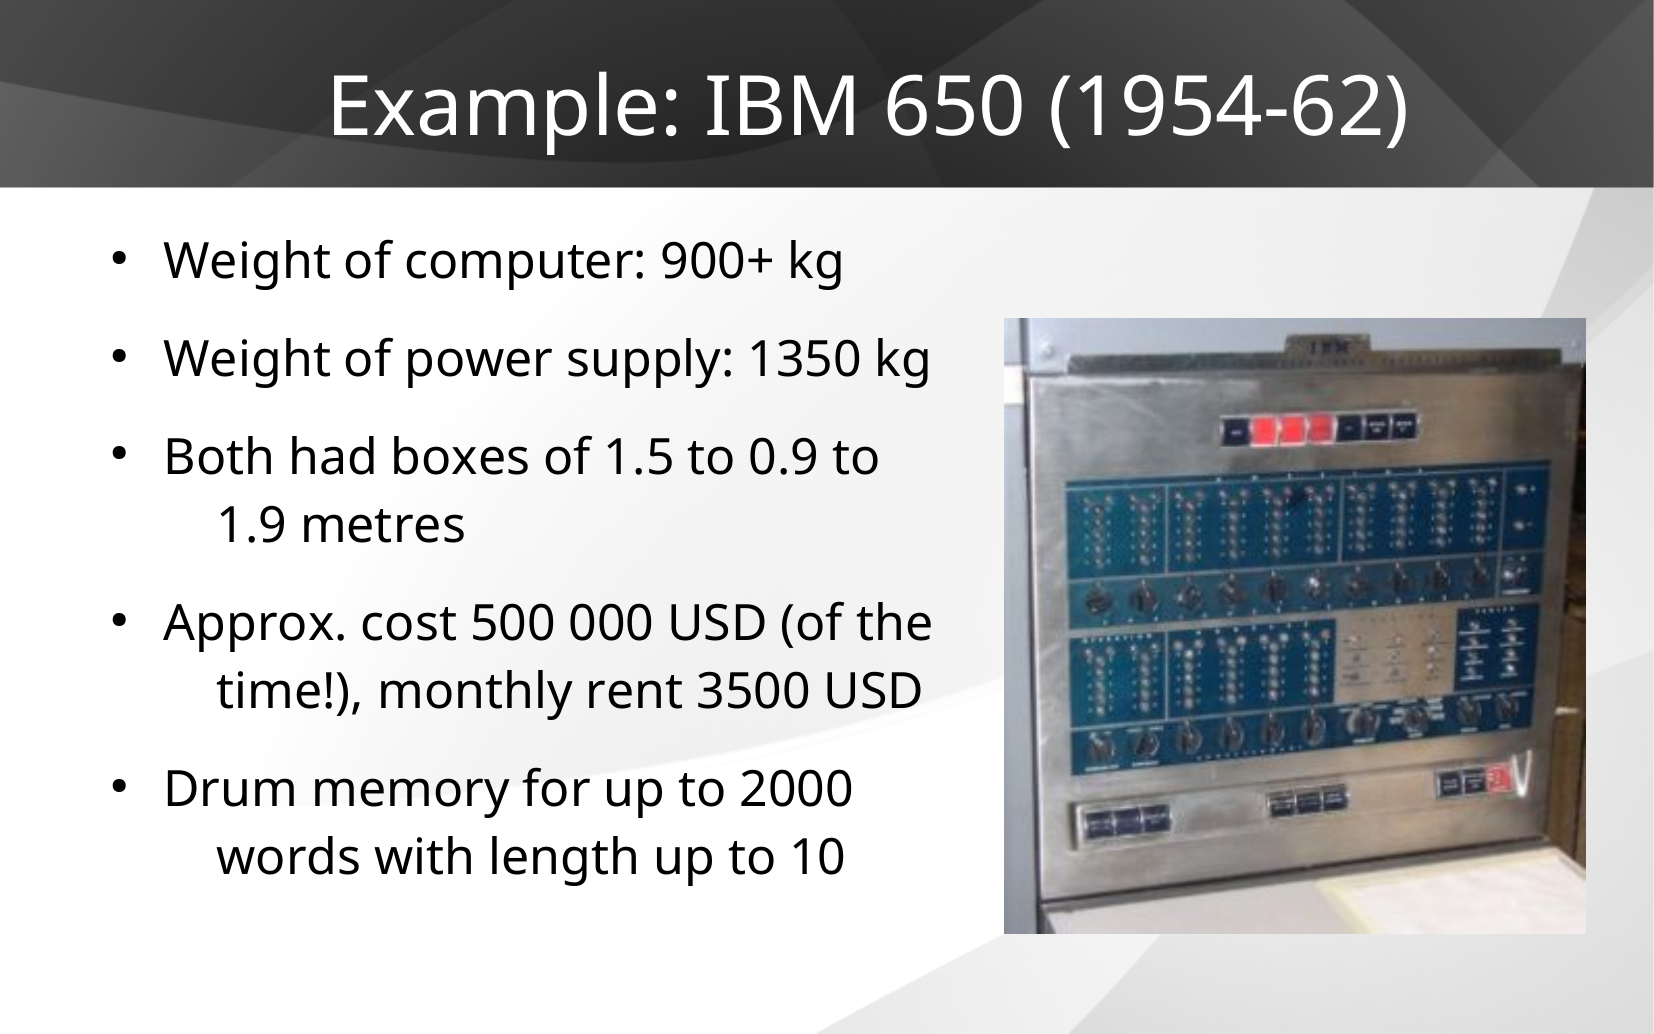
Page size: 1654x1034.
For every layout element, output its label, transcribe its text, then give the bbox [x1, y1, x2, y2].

title Example: IBM 650 (1954-62) [124, 0, 1613, 208]
list Weight of computer: 900+ kg Weight of power supply: 1350 kg Both had boxes of 1.5 to 0.9 to 1.9 metres Approx. cost 500 000 USD (of the time!), monthly rent 3500 USD Drum memory for up to 2000 words with length up to 10 [75, 225, 938, 1013]
picture [0, 0, 1654, 1034]
